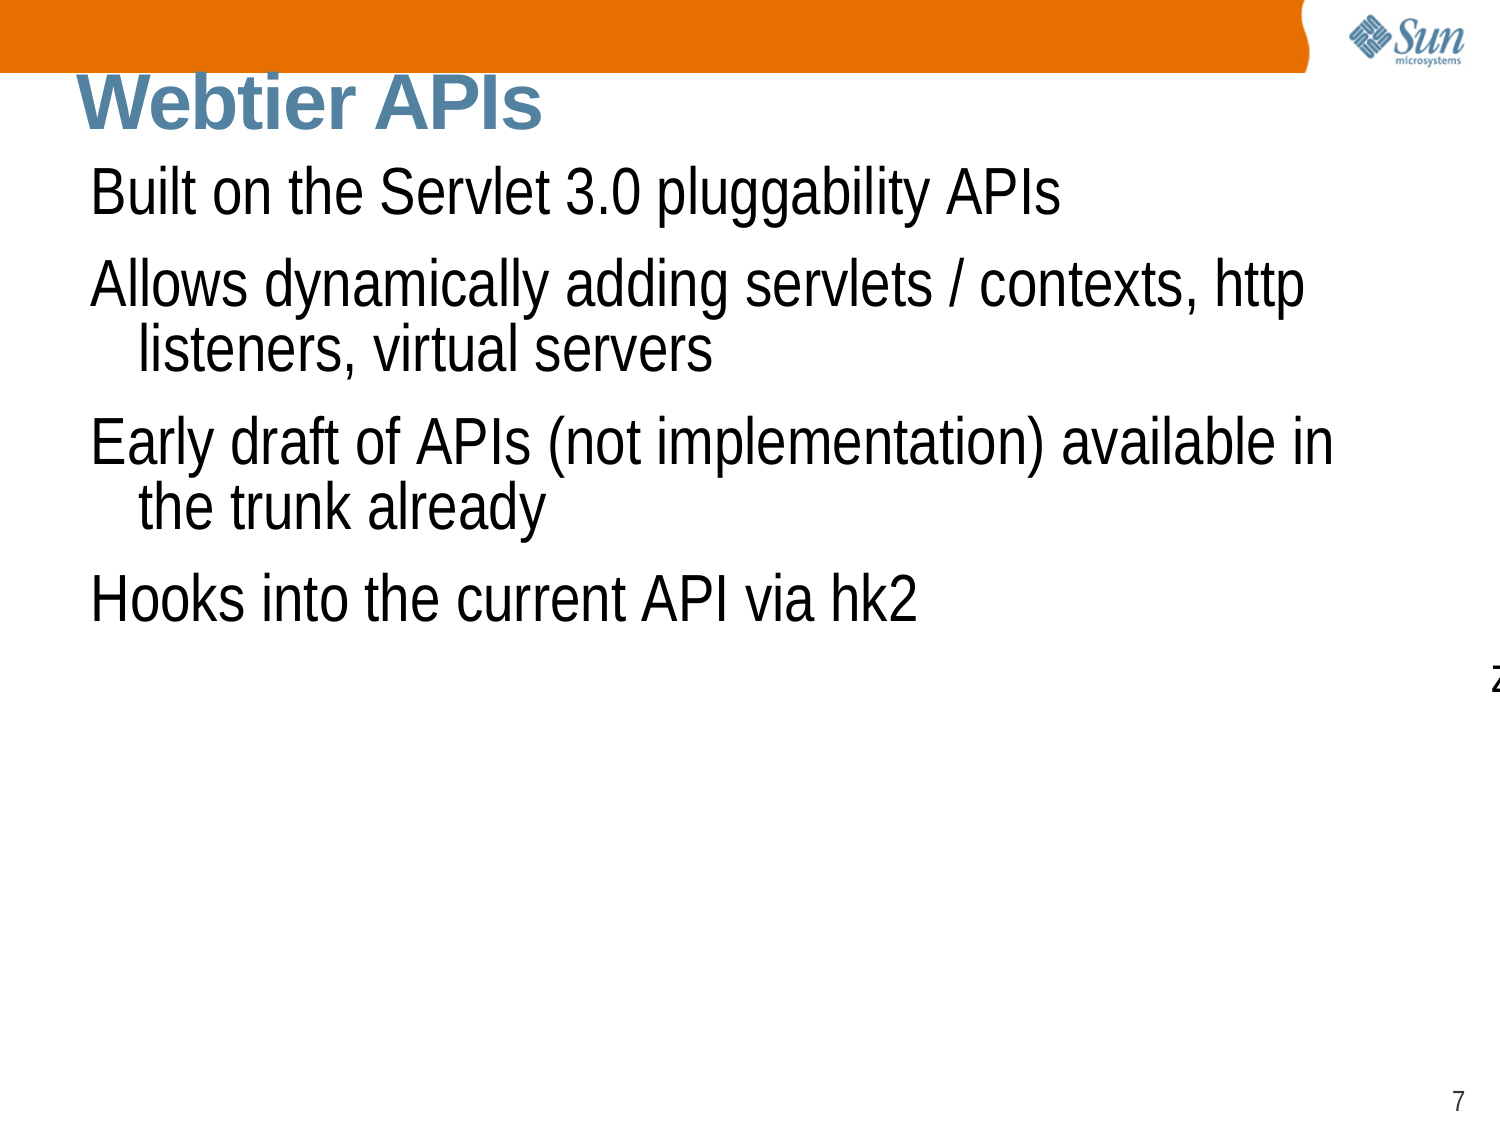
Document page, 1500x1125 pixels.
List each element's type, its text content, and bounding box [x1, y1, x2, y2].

text_box z [1491, 653, 1500, 712]
picture [0, 0, 1500, 73]
list Built on the Servlet 3.0 pluggability APIs Allows dynamically adding servlets / contexts, http listeners, virtual servers Early draft of APIs (not implementation) available in the trunk already Hooks into the current API via hk2 [71, 162, 1408, 967]
title Webtier APIs [76, 65, 1439, 170]
